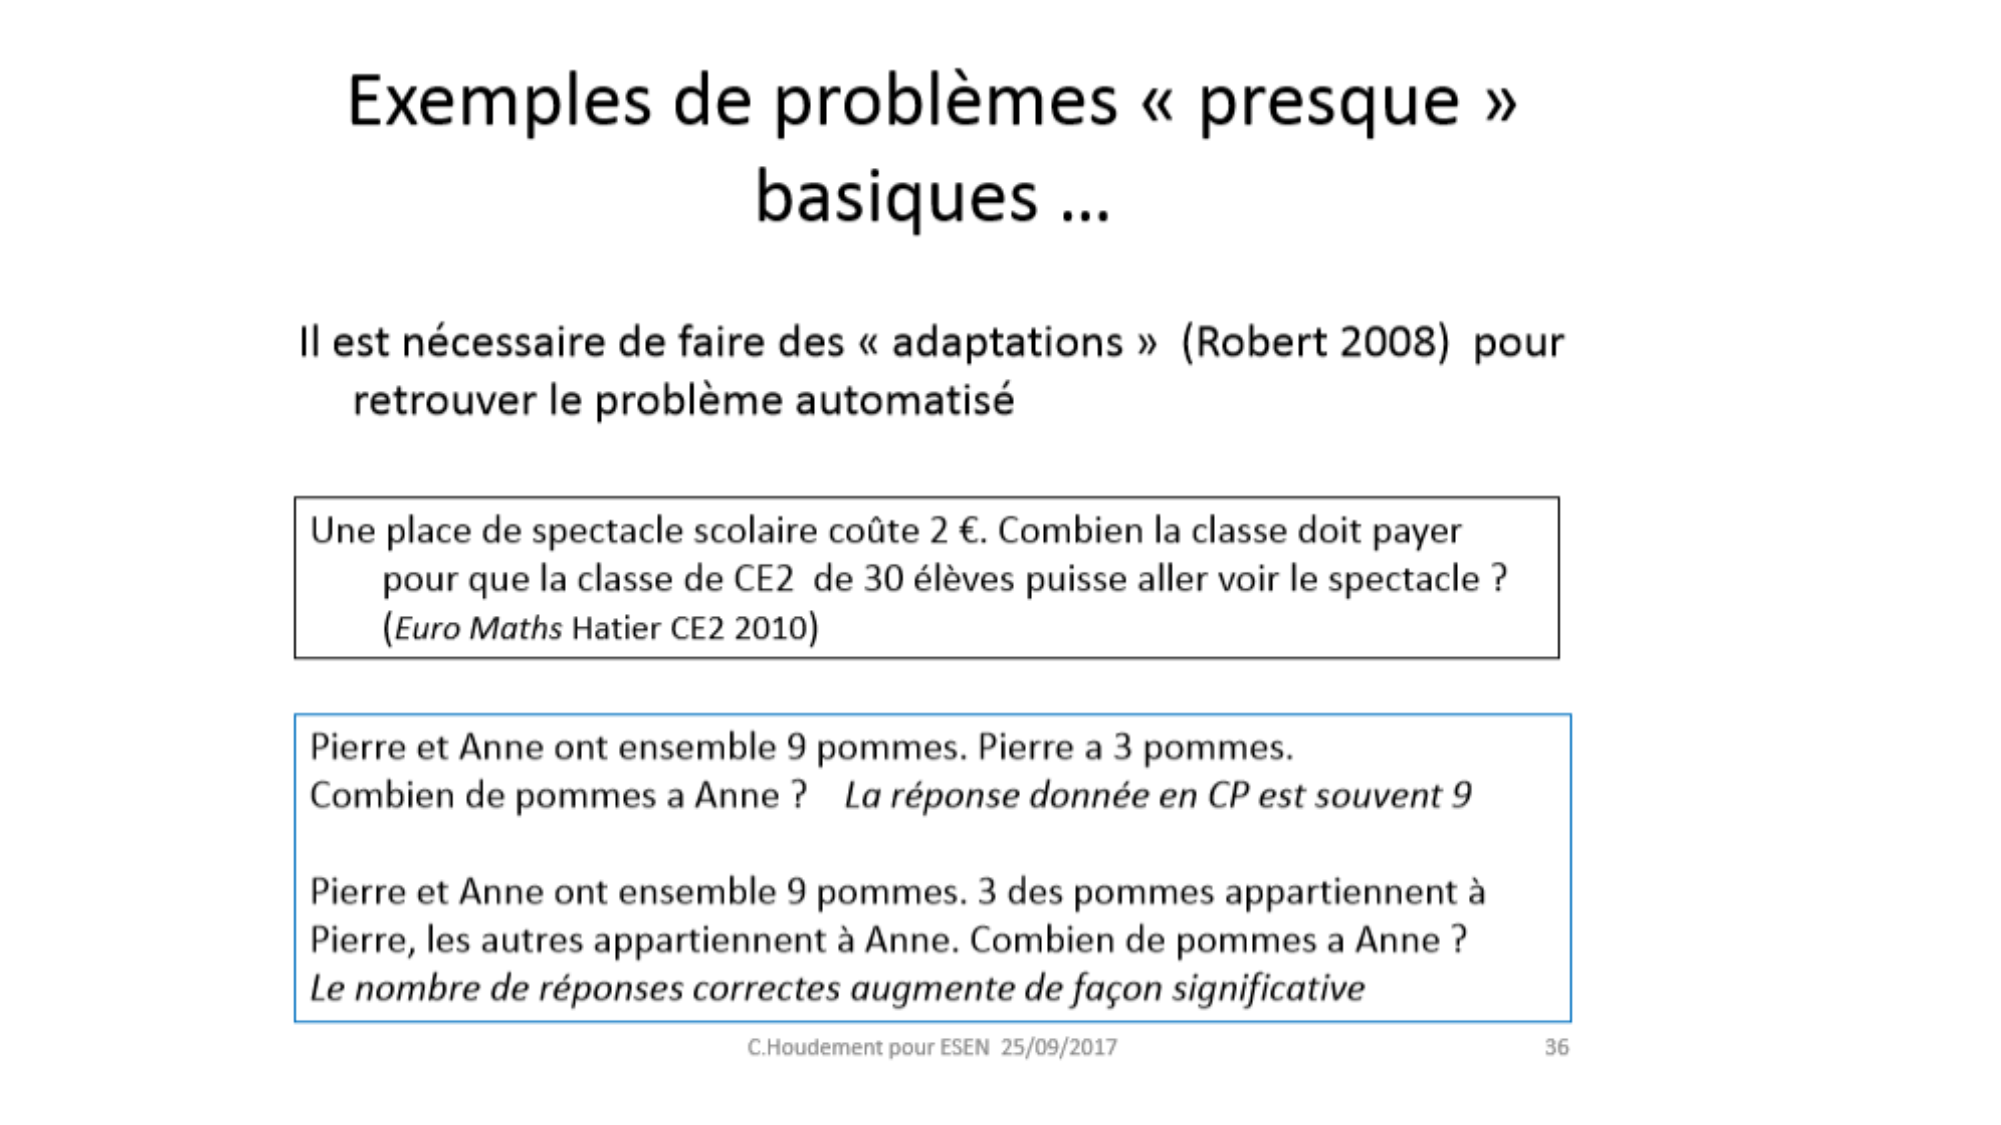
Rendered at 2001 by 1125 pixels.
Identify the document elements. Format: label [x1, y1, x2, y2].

picture [214, 22, 1644, 1093]
